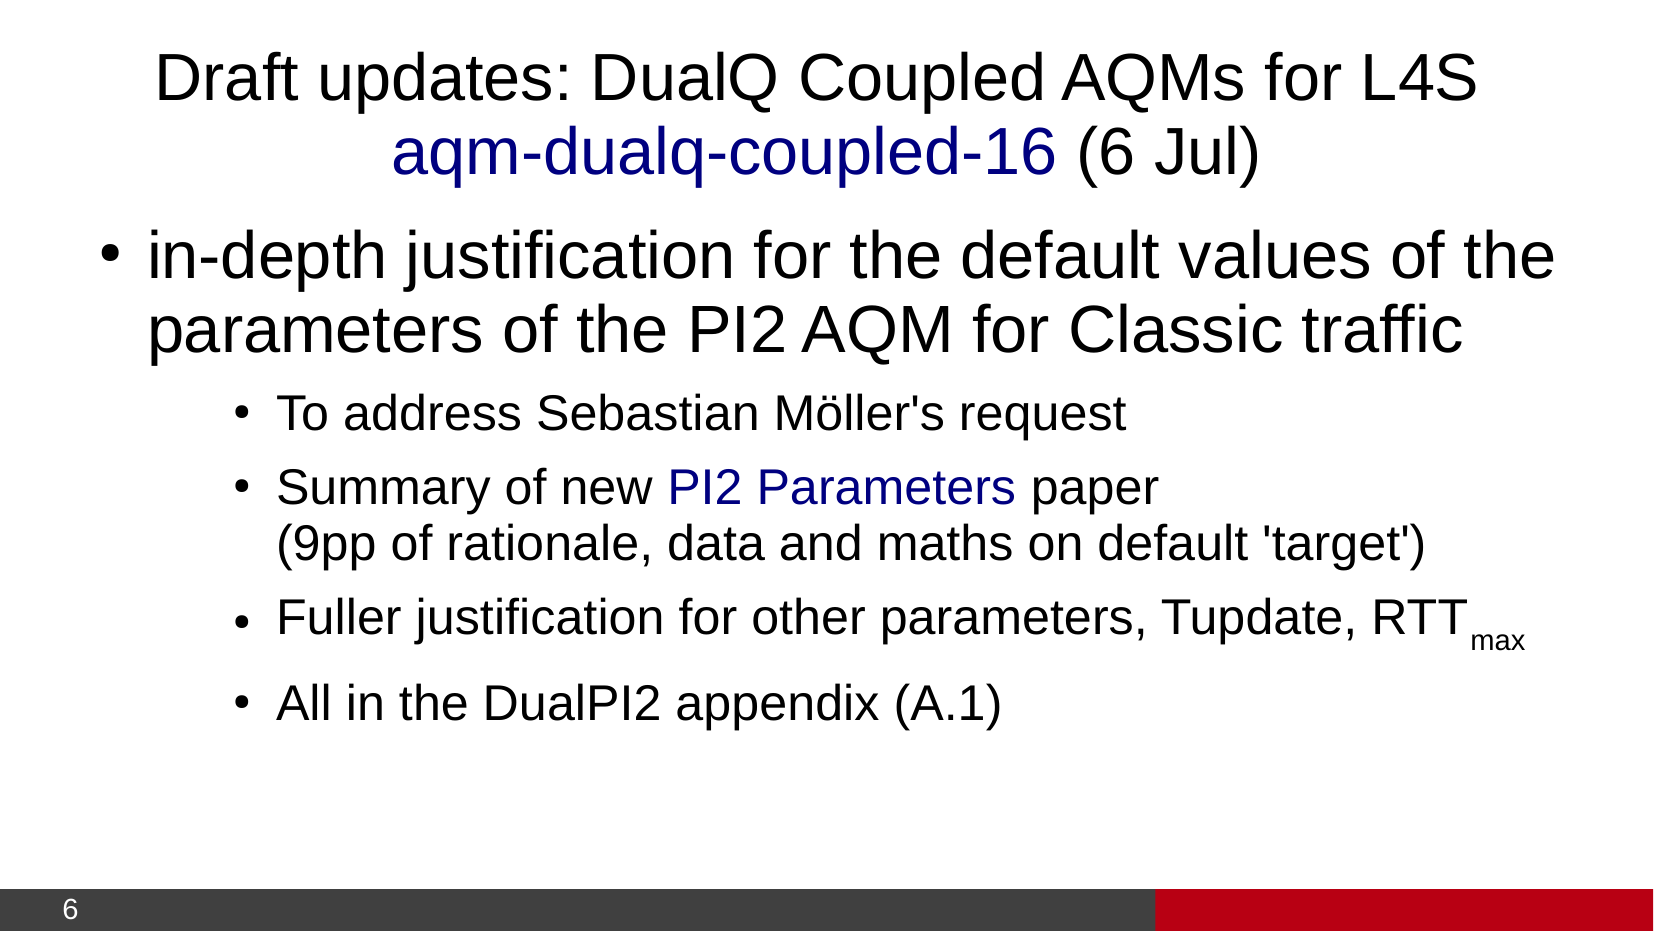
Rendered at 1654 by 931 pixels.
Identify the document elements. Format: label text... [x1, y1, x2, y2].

list in-depth justification for the default values of the parameters of the PI2 AQM for Classic traffic To address Sebastian Möller's request Summary of new PI2 Parameters paper (9pp of rationale, data and maths on default 'target') Fuller justification for other parameters, Tupdate, RTTmax All in the DualPI2 appendix (A.1) [82, 217, 1571, 757]
title Draft updates: DualQ Coupled AQMs for L4S aqm-dualq-coupled-16 (6 Jul) [82, 36, 1571, 193]
